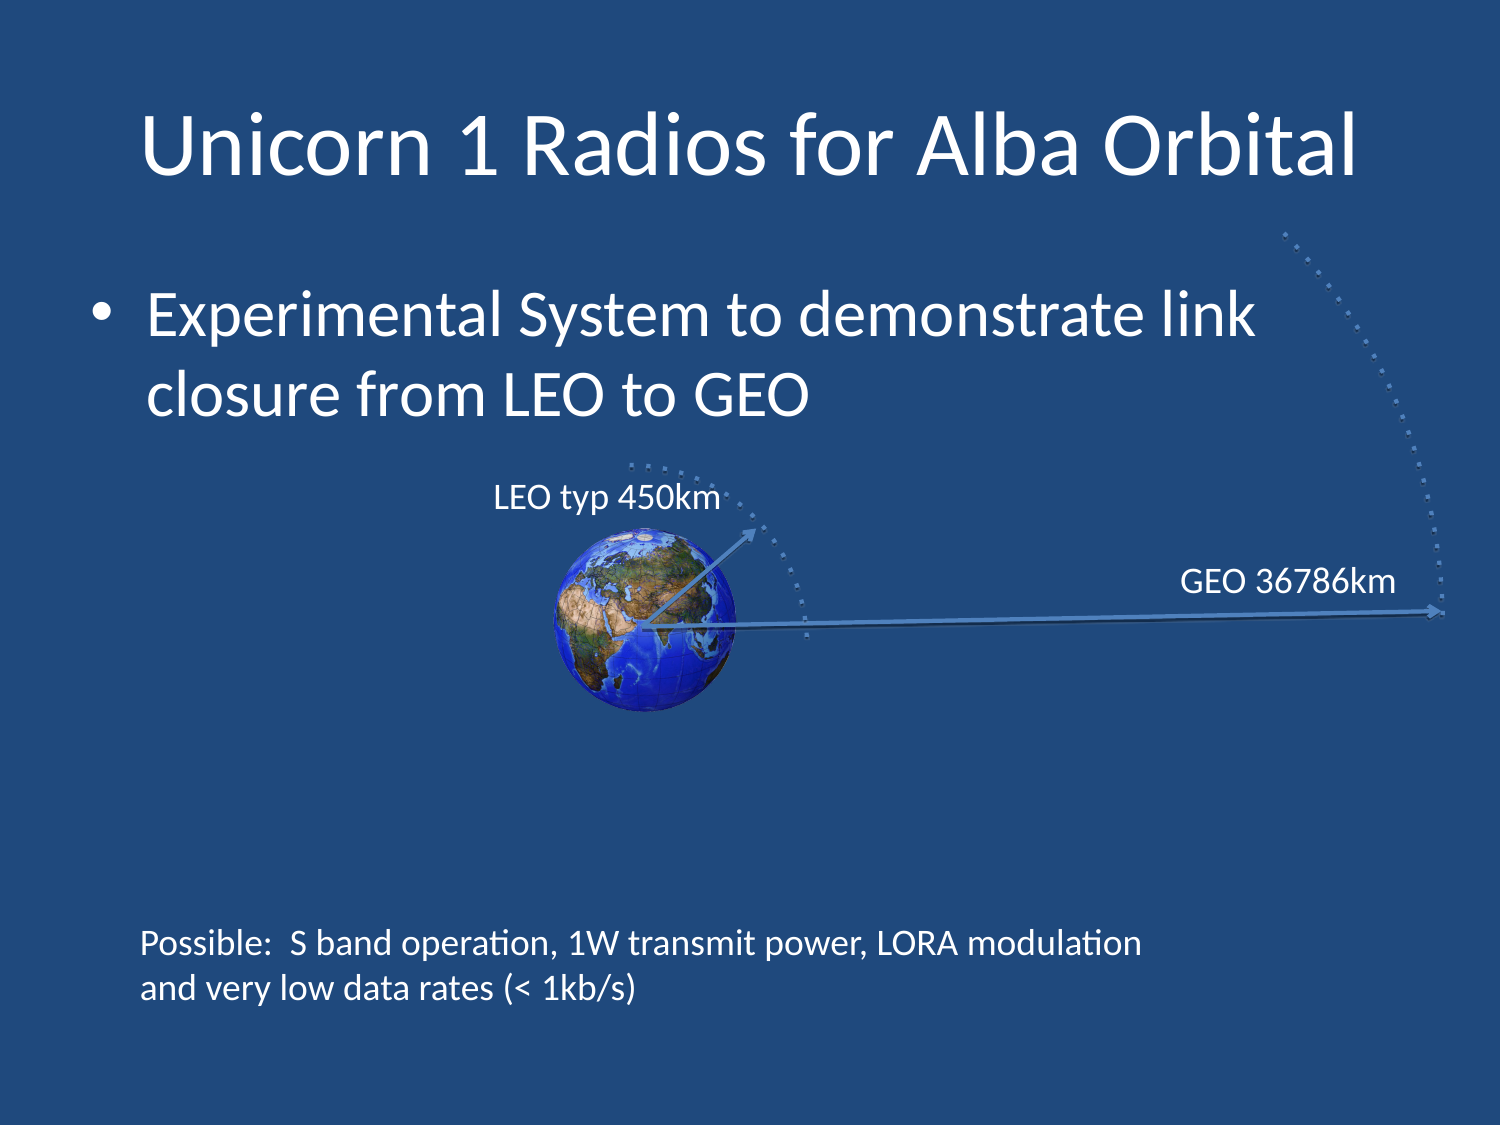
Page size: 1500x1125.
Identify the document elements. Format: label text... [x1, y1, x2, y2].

list Experimental System to demonstrate link closure from LEO to GEO [75, 262, 1397, 454]
title Unicorn 1 Radios for Alba Orbital [75, 45, 1425, 233]
text_box Possible: S band operation, 1W transmit power, LORA modulation and very low data rates (< 1kb/s) [124, 910, 1203, 1016]
text_box LEO typ 450km [478, 464, 737, 525]
picture [652, 547, 739, 624]
text_box GEO 36786km [1165, 548, 1412, 609]
picture [550, 528, 739, 713]
